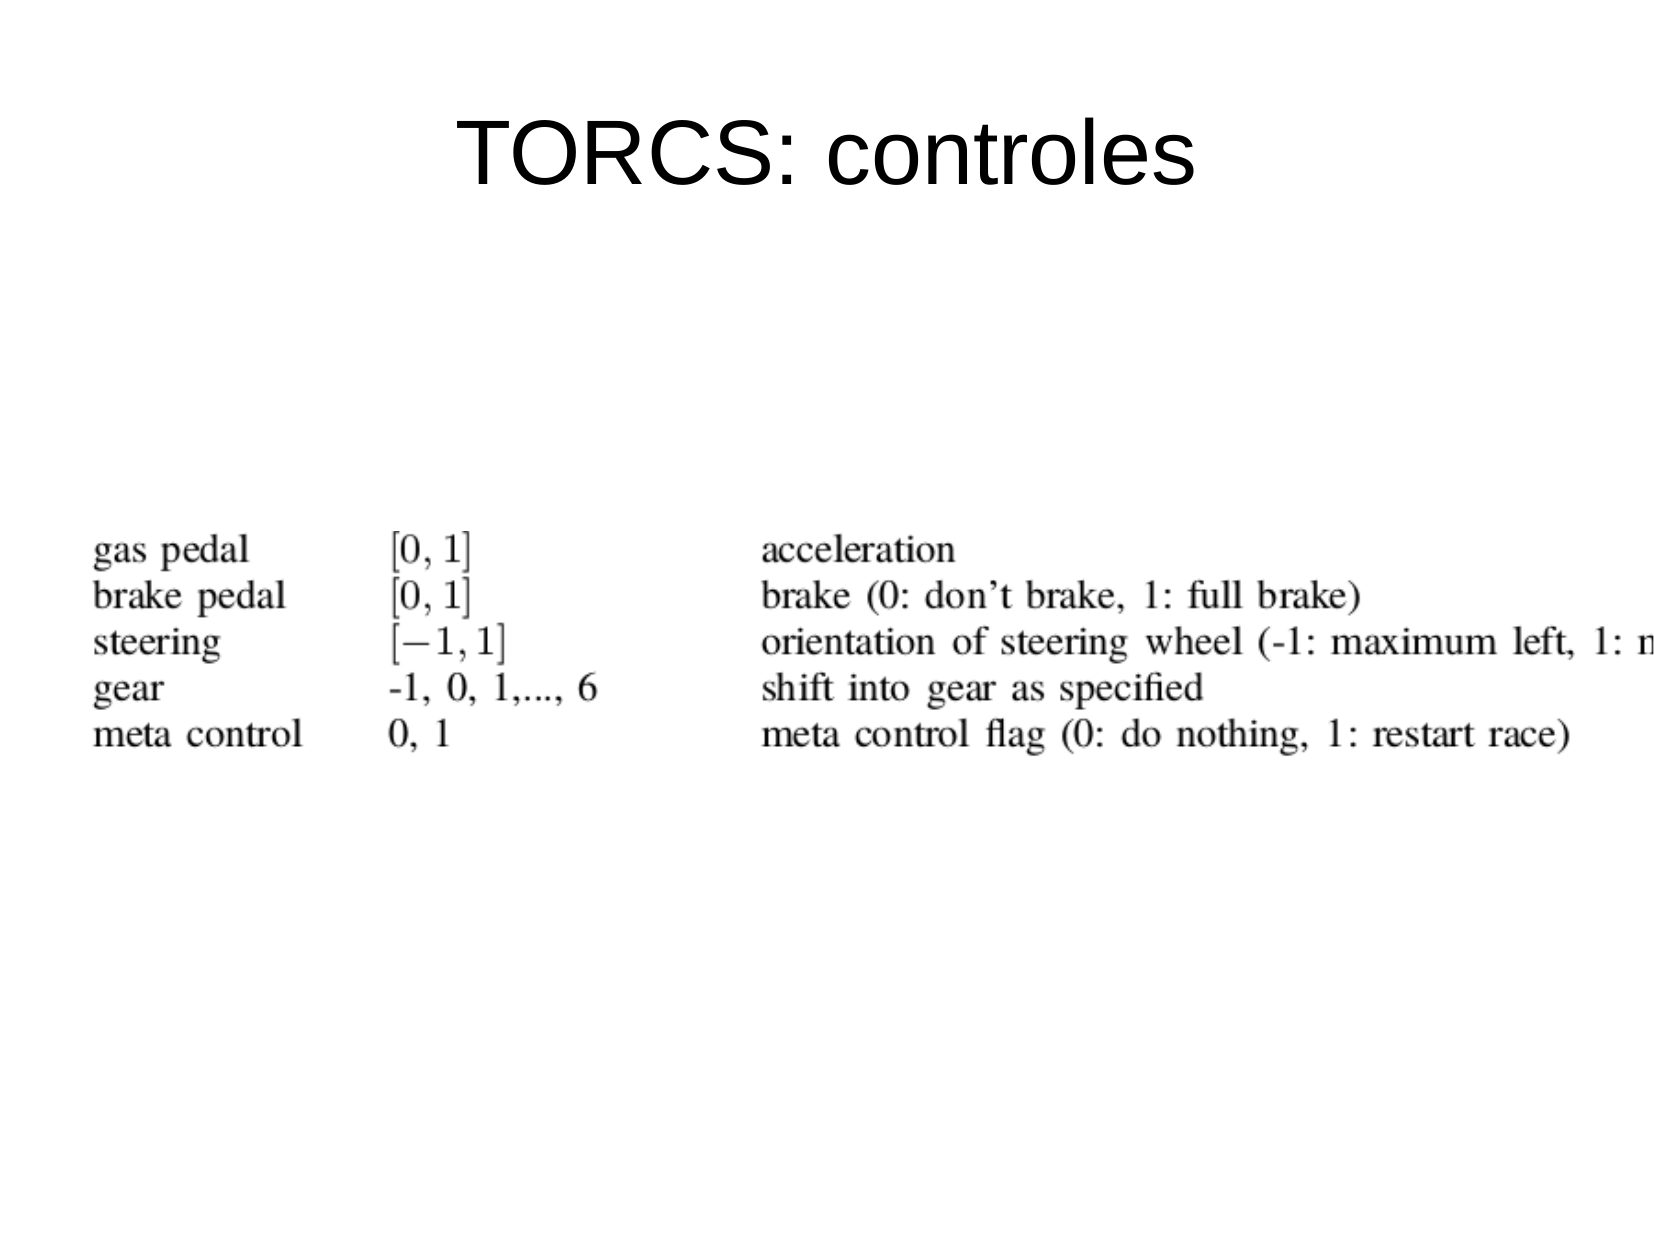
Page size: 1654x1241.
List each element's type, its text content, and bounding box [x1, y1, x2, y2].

title TORCS: controles [82, 49, 1571, 257]
picture [82, 531, 1654, 769]
